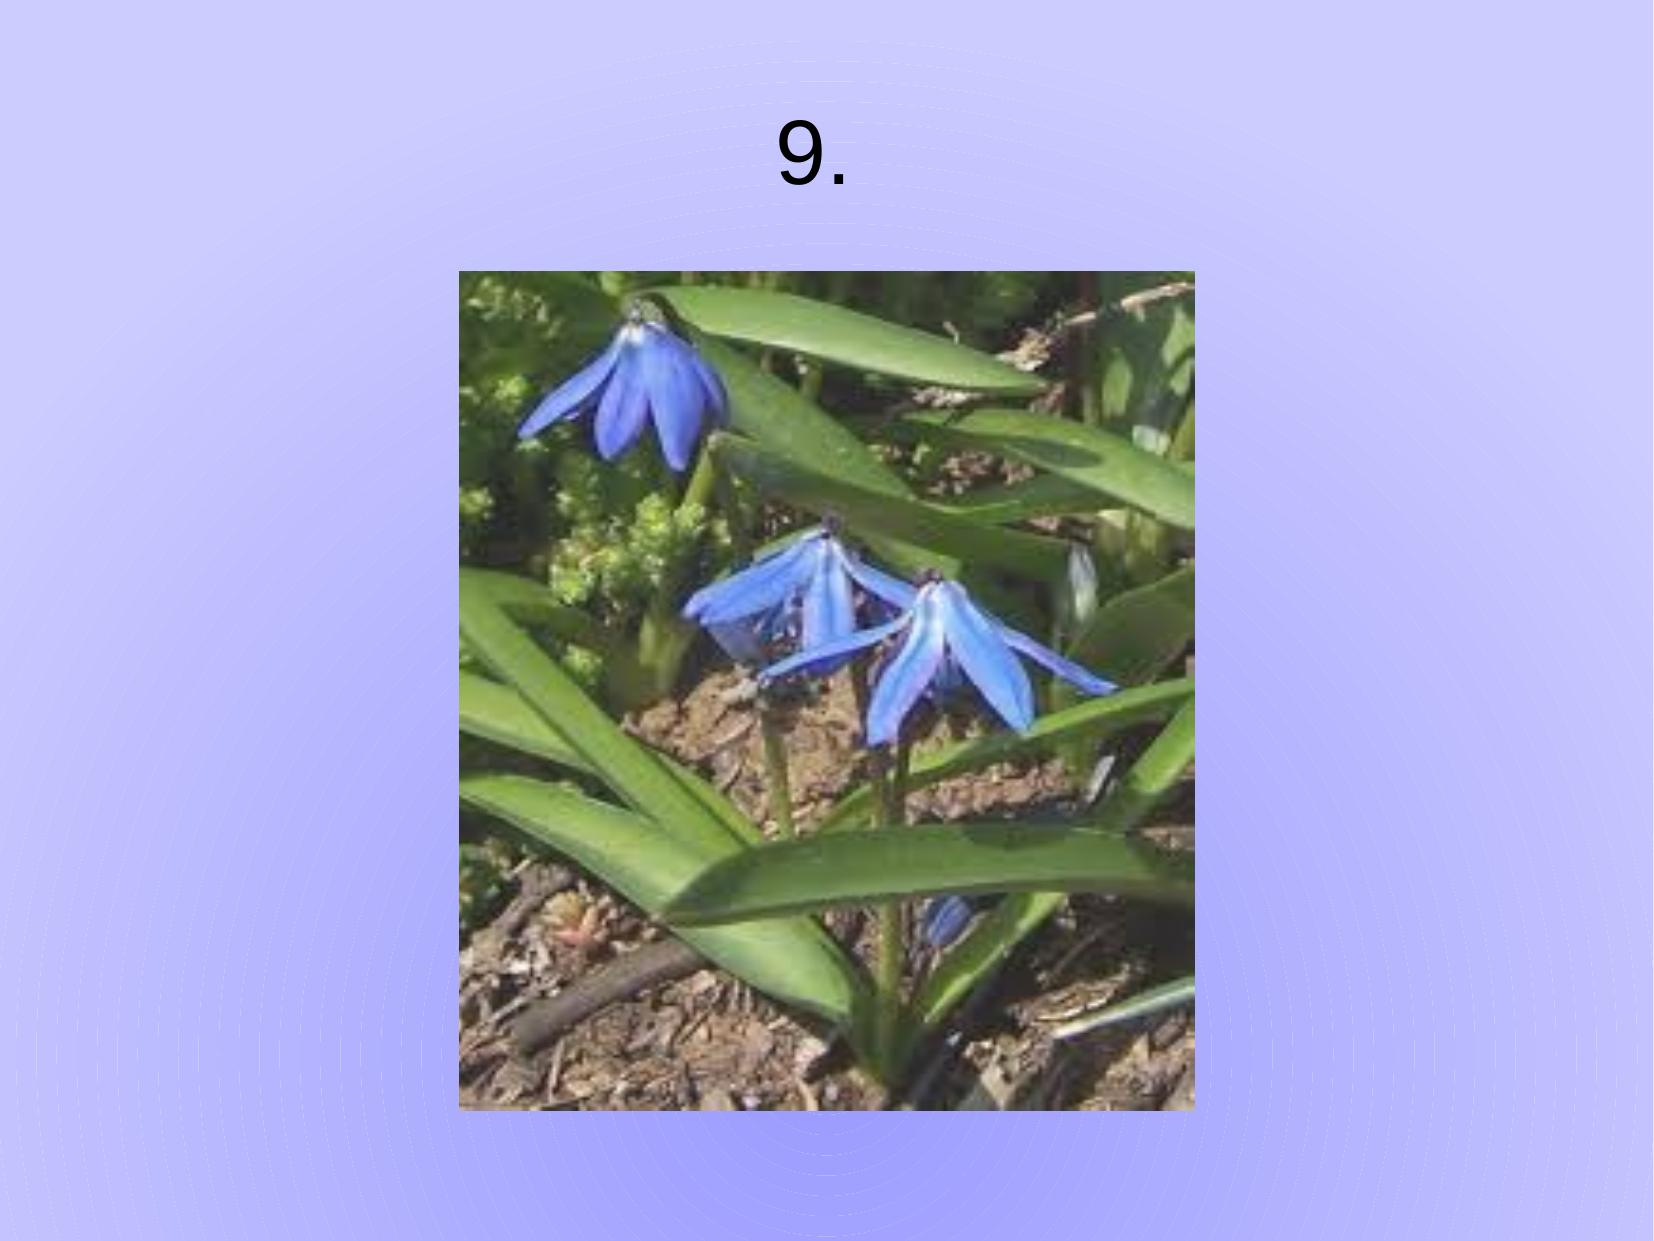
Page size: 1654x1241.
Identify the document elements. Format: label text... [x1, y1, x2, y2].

title 9. [82, 49, 1571, 257]
picture [459, 271, 1195, 1111]
